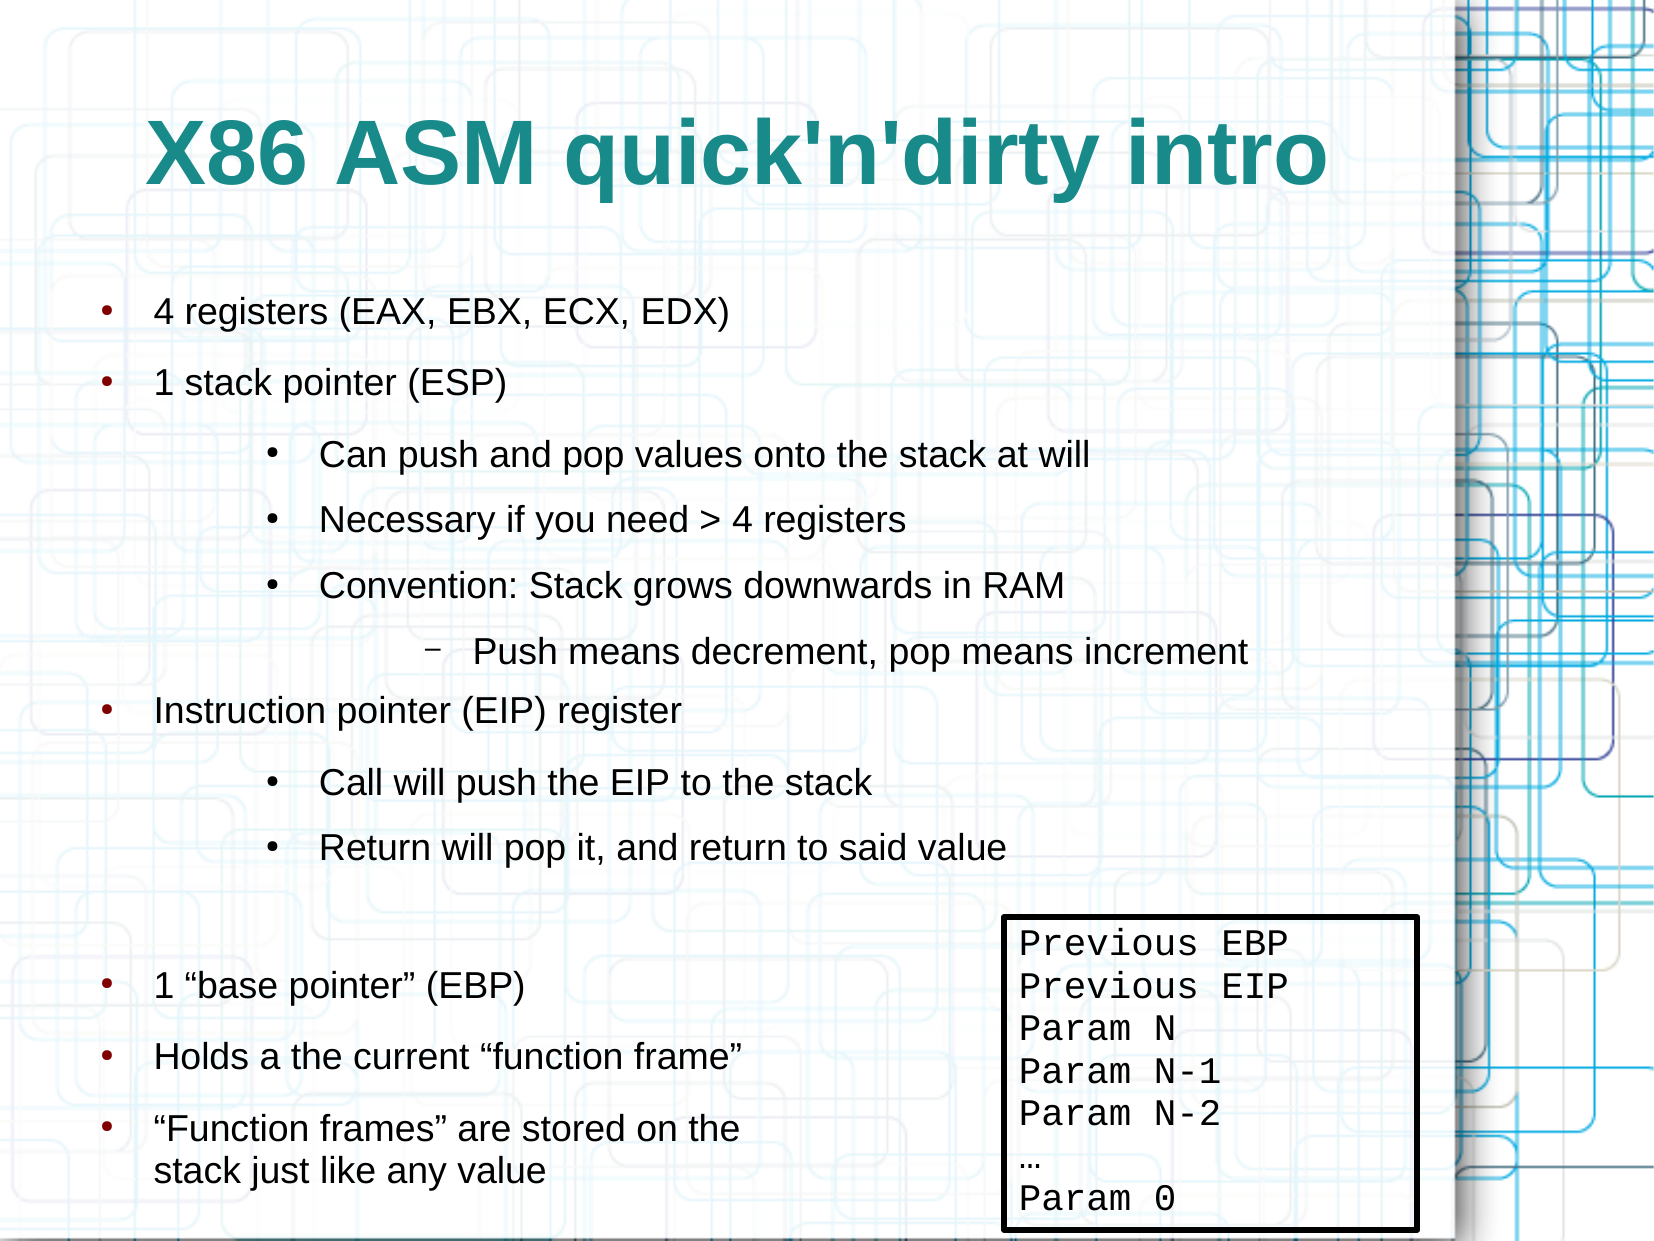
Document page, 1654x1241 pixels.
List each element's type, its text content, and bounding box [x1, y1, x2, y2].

list 4 registers (EAX, EBX, ECX, EDX) 1 stack pointer (ESP) Can push and pop values onto the stack at will Necessary if you need > 4 registers Convention: Stack grows downwards in RAM Push means decrement, pop means increment Instruction pointer (EIP) register Call will push the EIP to the stack Return will pop it, and return to said value 1 “base pointer” (EBP) Holds a the current “function frame” “Function frames” are stored on the stack just like any value [82, 290, 1418, 1192]
title X86 ASM quick'n'dirty intro [59, 49, 1418, 257]
picture [0, 0, 1654, 1241]
text_box Previous EBP Previous EIP Param N Param N-1 Param N-2 … Param 0 [1003, 917, 1418, 1230]
